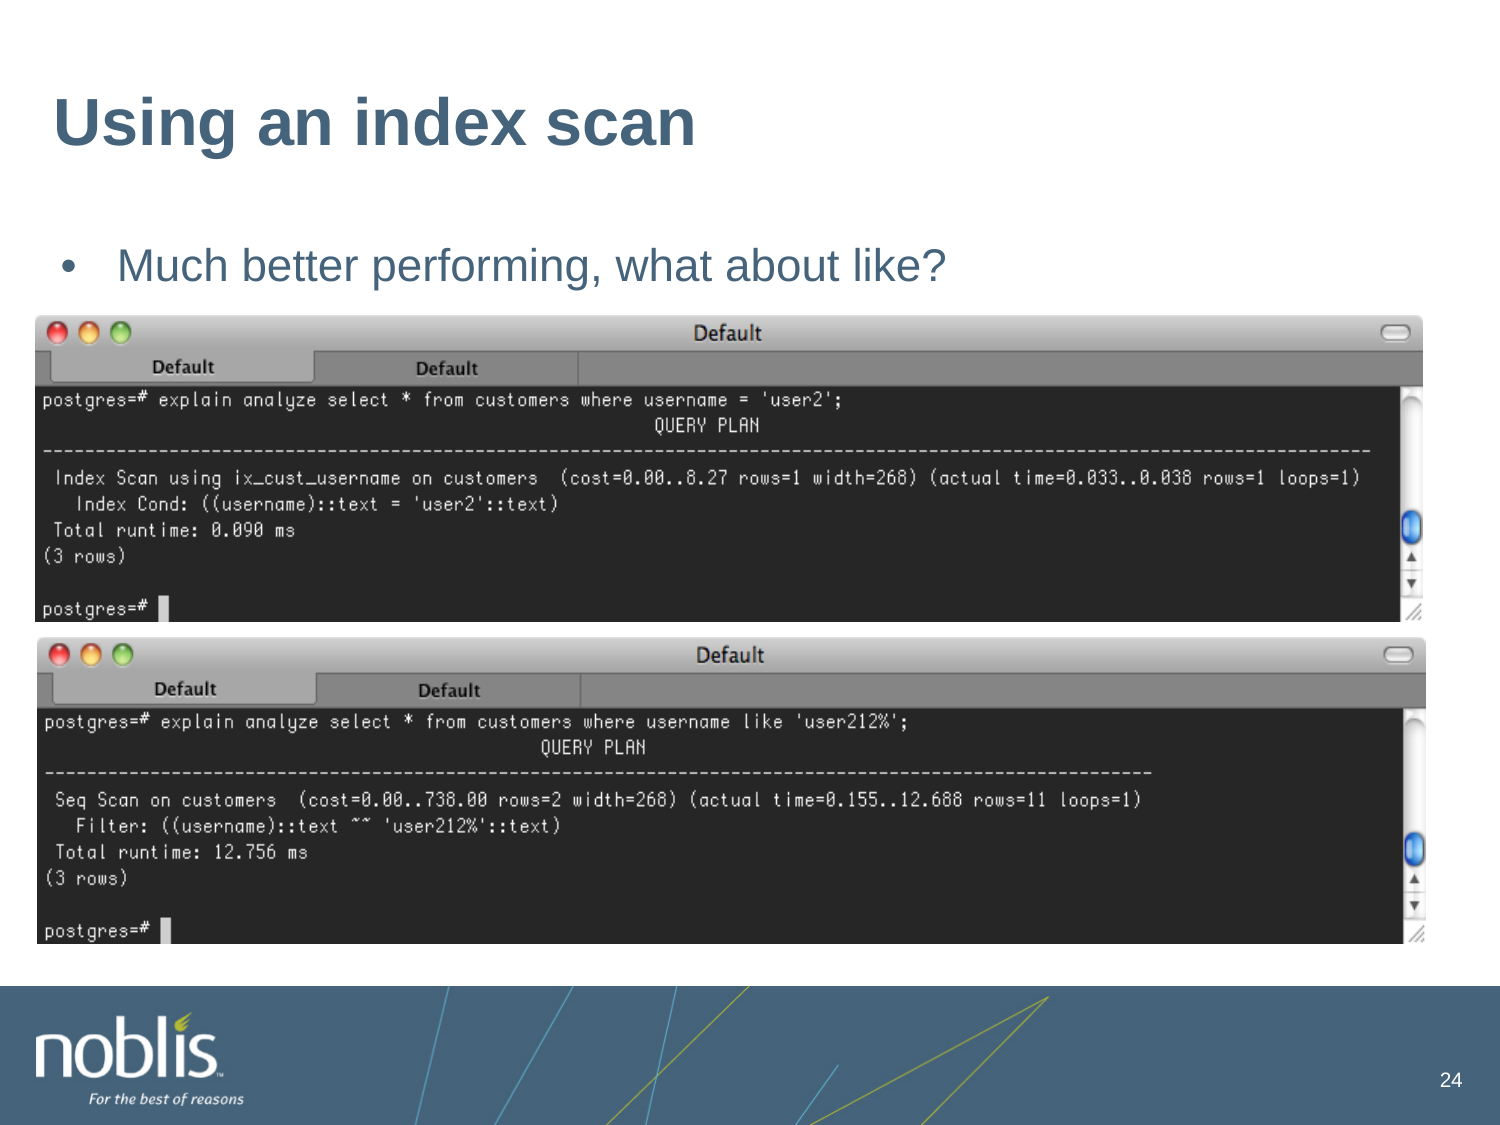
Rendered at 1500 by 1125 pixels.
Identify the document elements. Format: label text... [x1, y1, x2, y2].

picture [37, 637, 1426, 944]
title Using an index scan [53, 38, 1438, 211]
picture [35, 315, 1423, 622]
list Much better performing, what about like? [60, 239, 1437, 338]
picture [0, 986, 1500, 1125]
